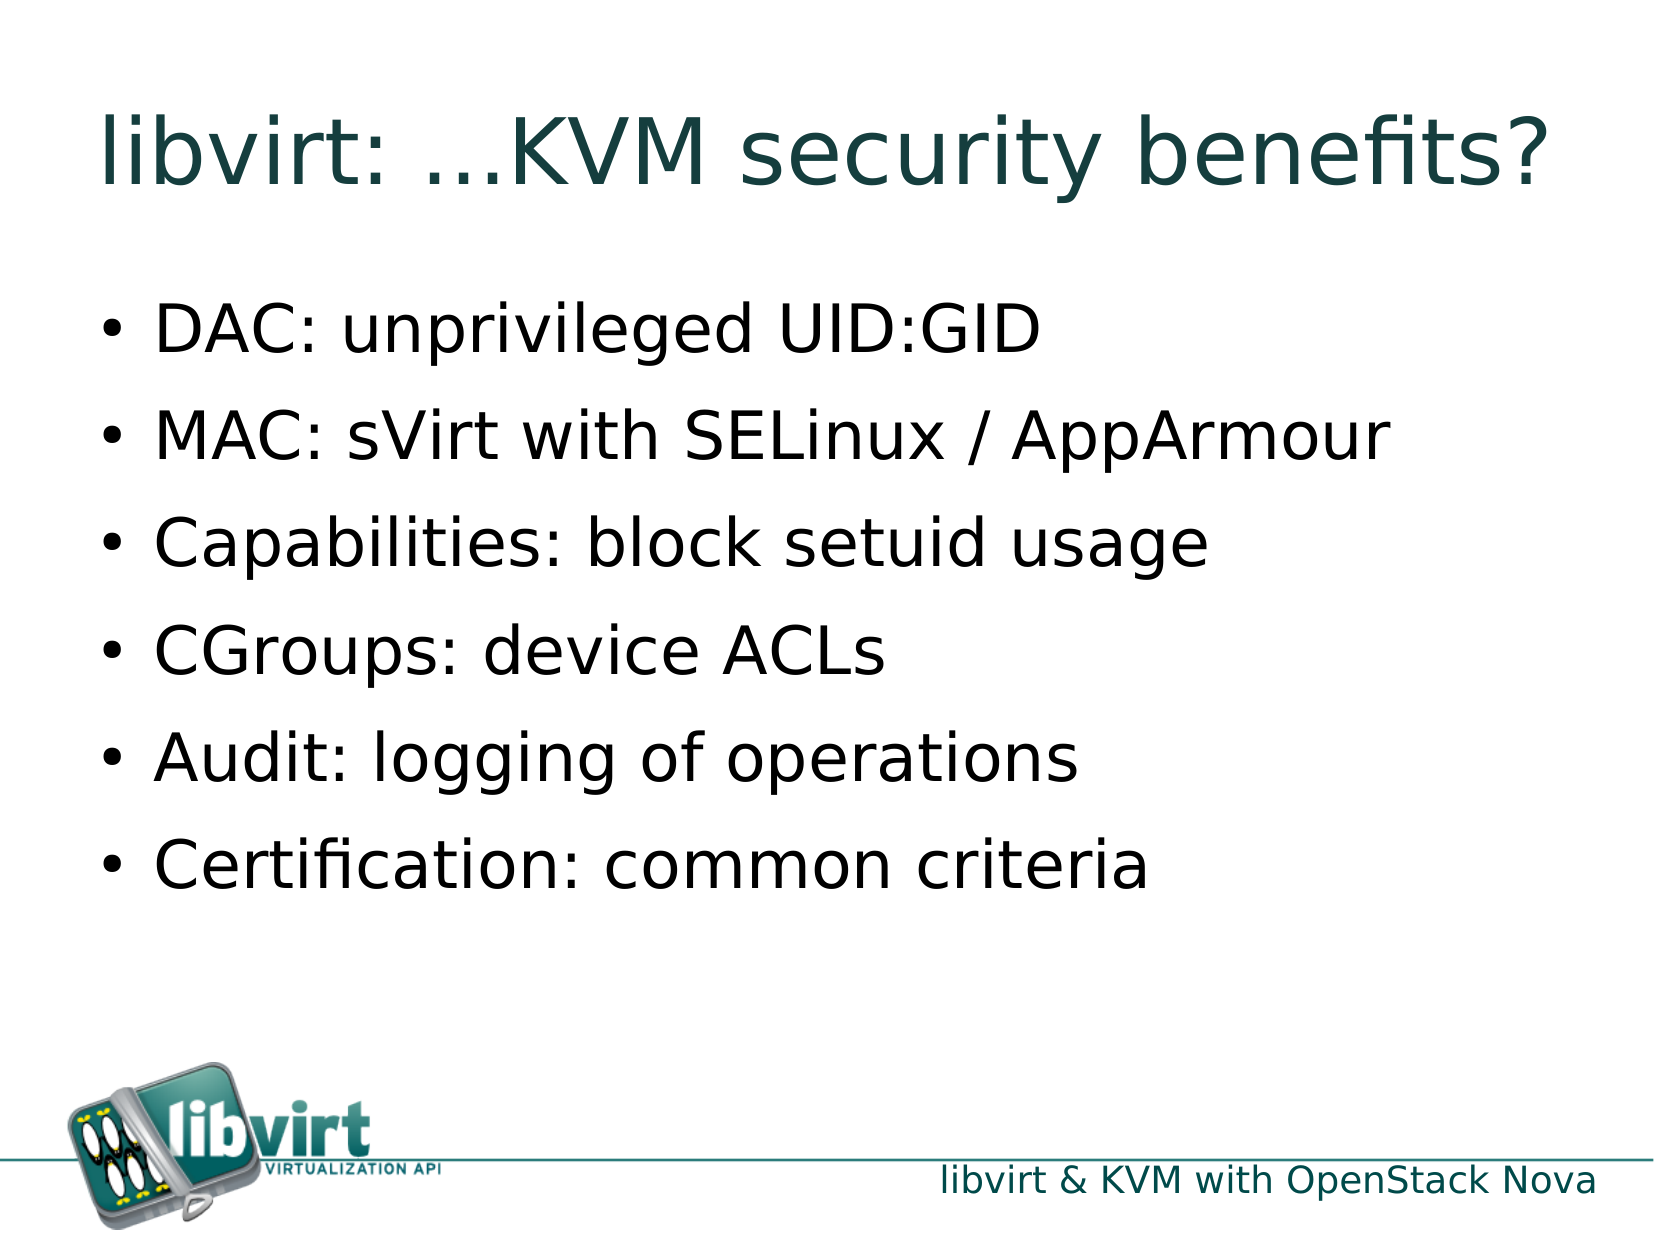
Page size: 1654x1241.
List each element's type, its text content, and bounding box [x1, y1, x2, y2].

title libvirt: ...KVM security benefits? [82, 49, 1571, 257]
picture [0, 1062, 1654, 1230]
text_box libvirt & KVM with OpenStack Nova [924, 1151, 1614, 1211]
list DAC: unprivileged UID:GID MAC: sVirt with SELinux / AppArmour Capabilities: block setuid usage CGroups: device ACLs Audit: logging of operations Certification: common criteria [82, 290, 1571, 1062]
